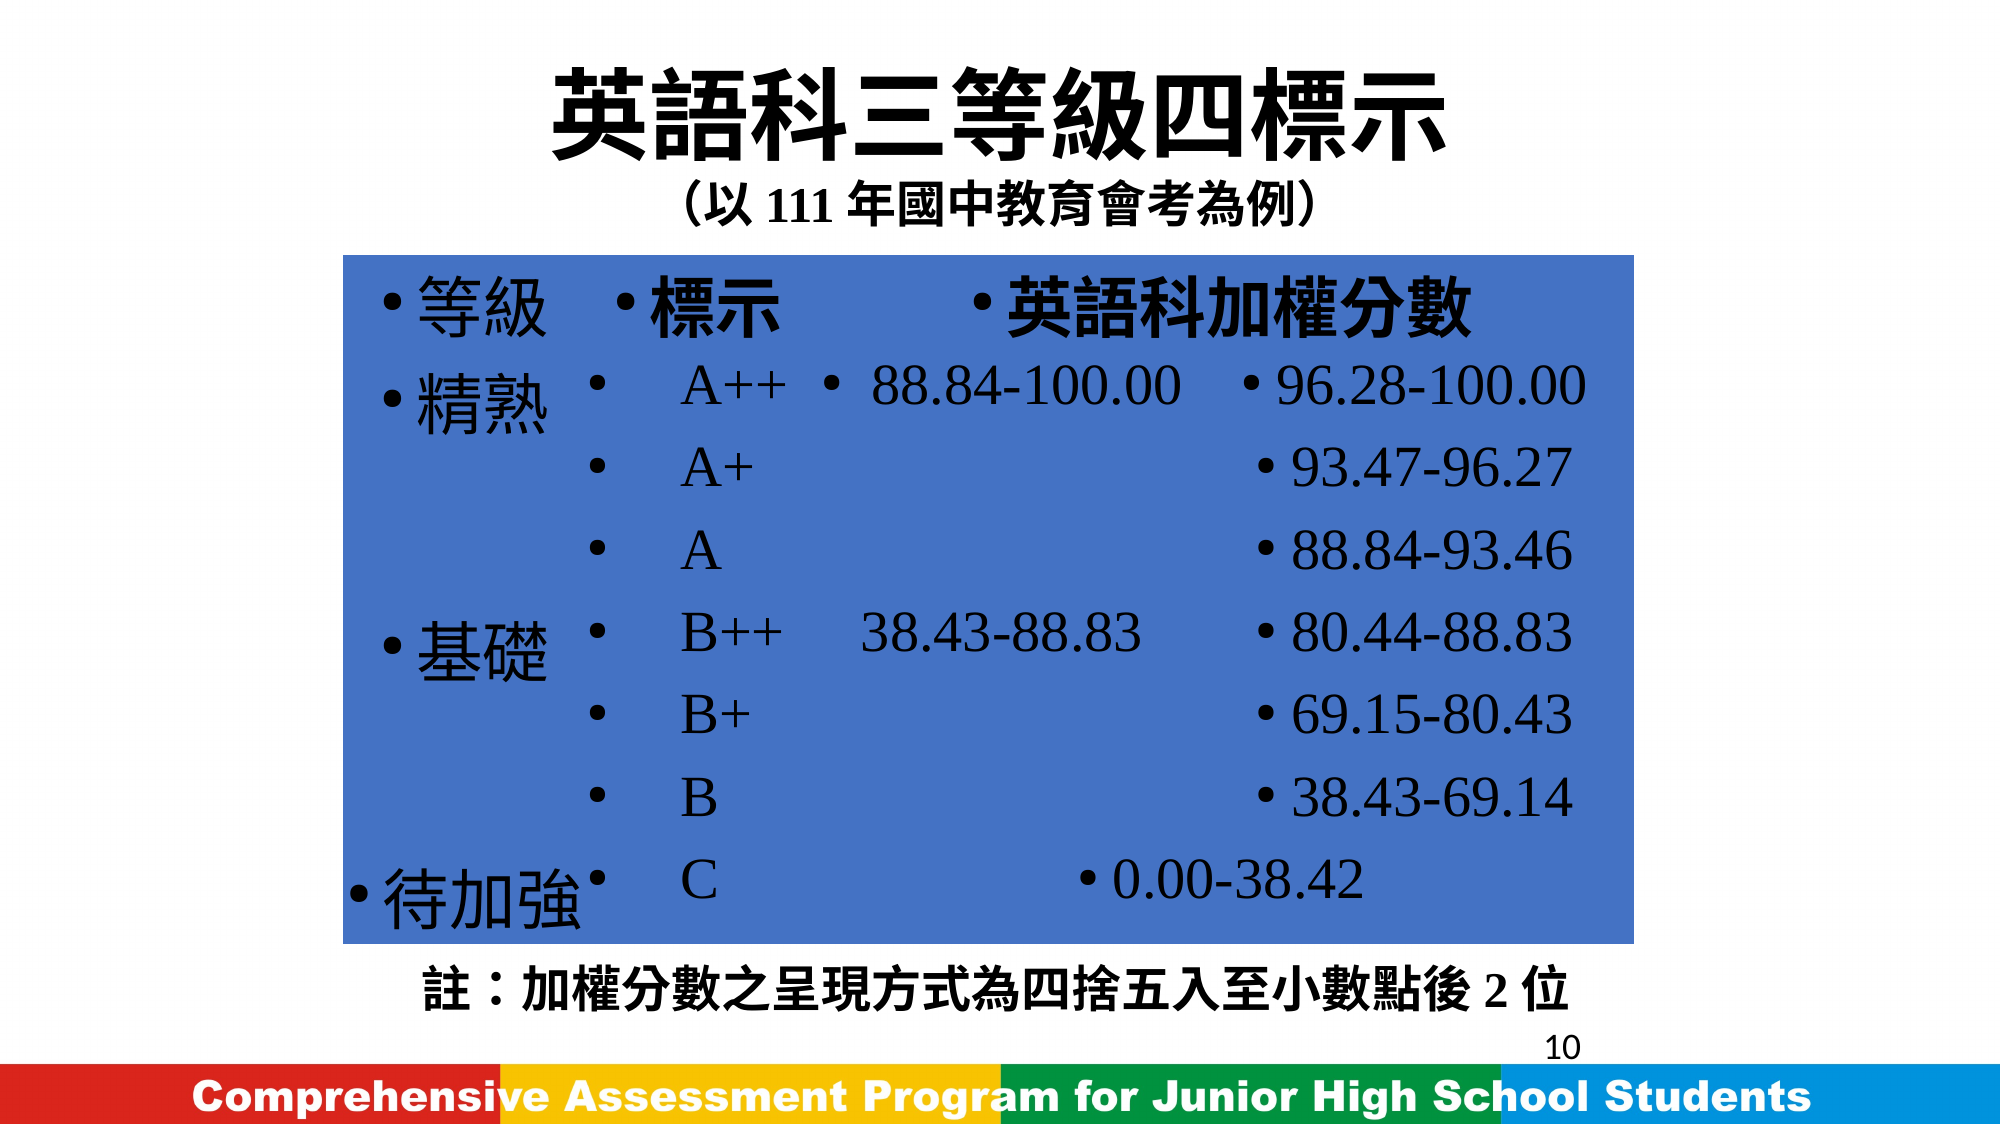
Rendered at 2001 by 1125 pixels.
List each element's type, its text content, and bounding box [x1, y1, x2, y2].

table_cell 待加強 [343, 847, 587, 944]
list [99, 262, 1900, 1005]
table_cell B++ [587, 600, 809, 682]
table_cell C [587, 847, 809, 944]
table_header 等級 [343, 255, 587, 352]
table_cell 38.43-88.83 [809, 600, 1195, 847]
table_cell 69.15-80.43 [1195, 682, 1634, 764]
table_cell A++ [587, 352, 809, 435]
text_box 10 [1528, 1014, 1995, 1075]
table_cell B [587, 764, 809, 847]
table_cell A+ [587, 435, 809, 517]
table_cell 93.47-96.27 [1195, 435, 1634, 517]
table_cell A [587, 517, 809, 600]
table_cell 96.28-100.00 [1195, 352, 1634, 435]
table_header 英語科加權分數 [809, 255, 1634, 352]
table_header 標示 [587, 255, 809, 352]
table_cell 88.84-93.46 [1195, 517, 1634, 600]
table_cell B+ [587, 682, 809, 764]
table_cell 88.84-100.00 [809, 352, 1195, 600]
table_cell 精熟 [343, 352, 587, 600]
table_cell 80.44-88.83 [1195, 600, 1634, 682]
table_cell 基礎 [343, 600, 587, 847]
text_box 註：加權分數之呈現方式為四捨五入至小數點後2位 [406, 950, 1652, 1027]
table_cell 0.00-38.42 [809, 847, 1634, 944]
table_cell 38.43-69.14 [1195, 764, 1634, 847]
title 英語科三等級四標示 （以111年國中教育會考為例） [99, 45, 1900, 233]
